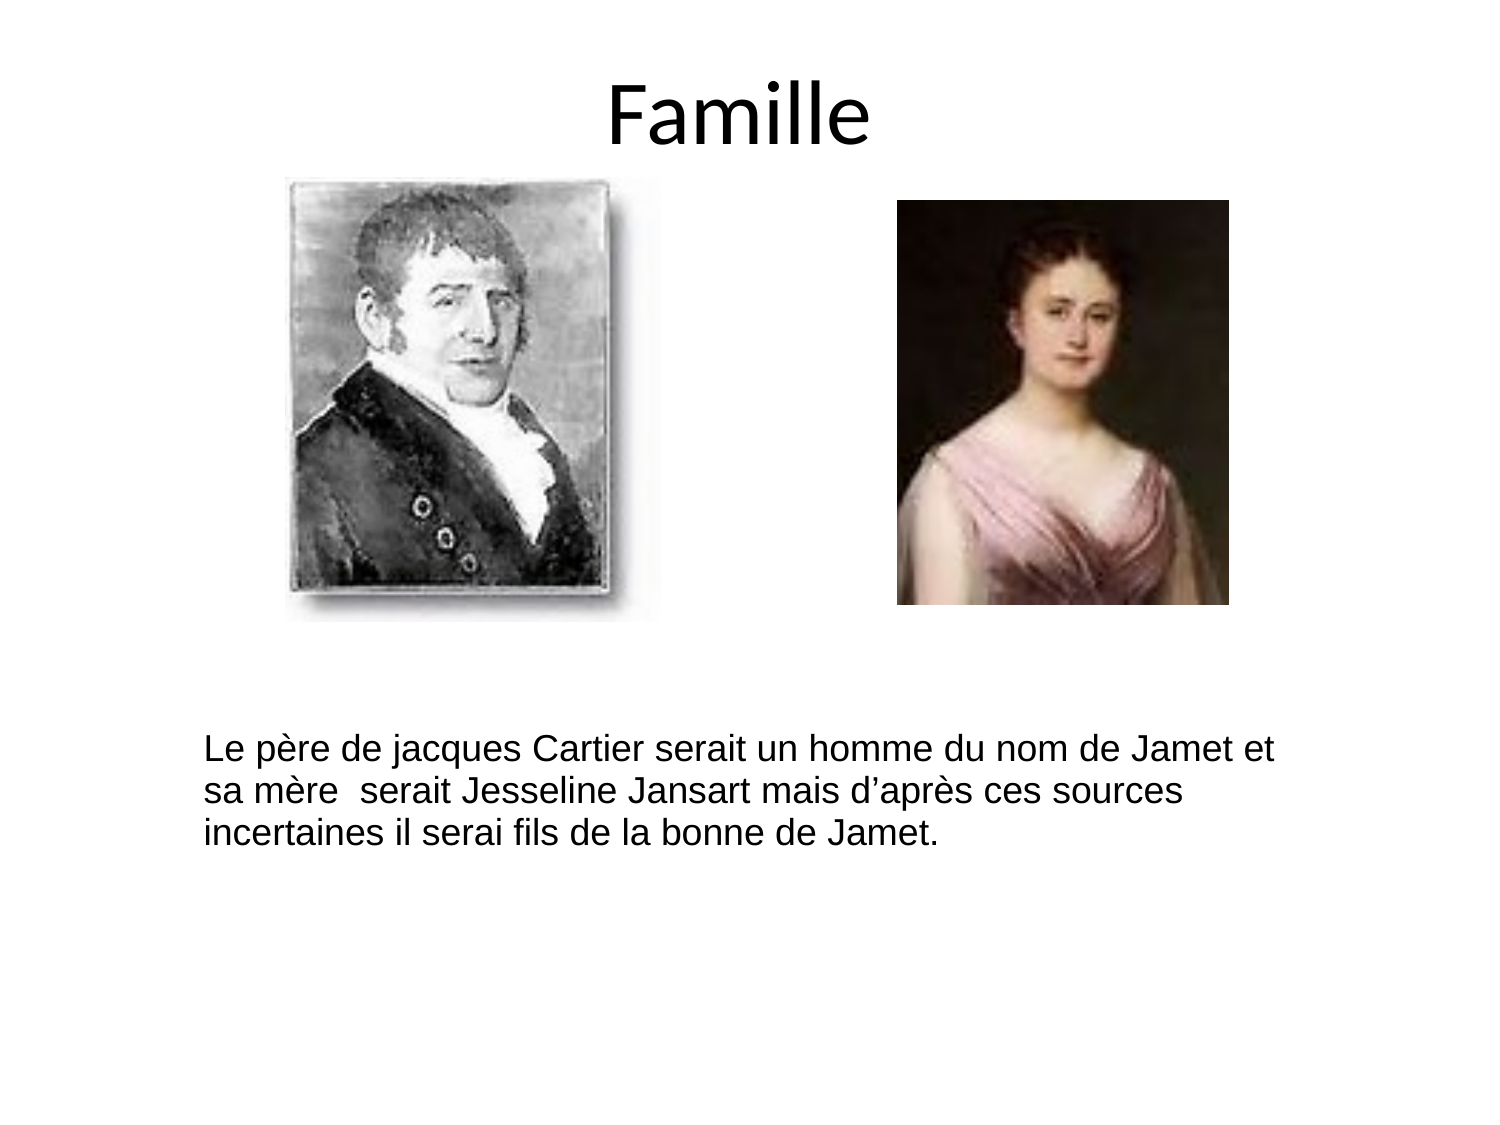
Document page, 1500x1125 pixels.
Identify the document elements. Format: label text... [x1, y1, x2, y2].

title Famille [75, 45, 1425, 233]
text_box Le père de jacques Cartier serait un homme du nom de Jamet et sa mère serait Jesseline Jansart mais d’après ces sources incertaines il serai fils de la bonne de Jamet. [188, 720, 1323, 862]
picture [897, 200, 1229, 605]
picture [285, 177, 662, 622]
